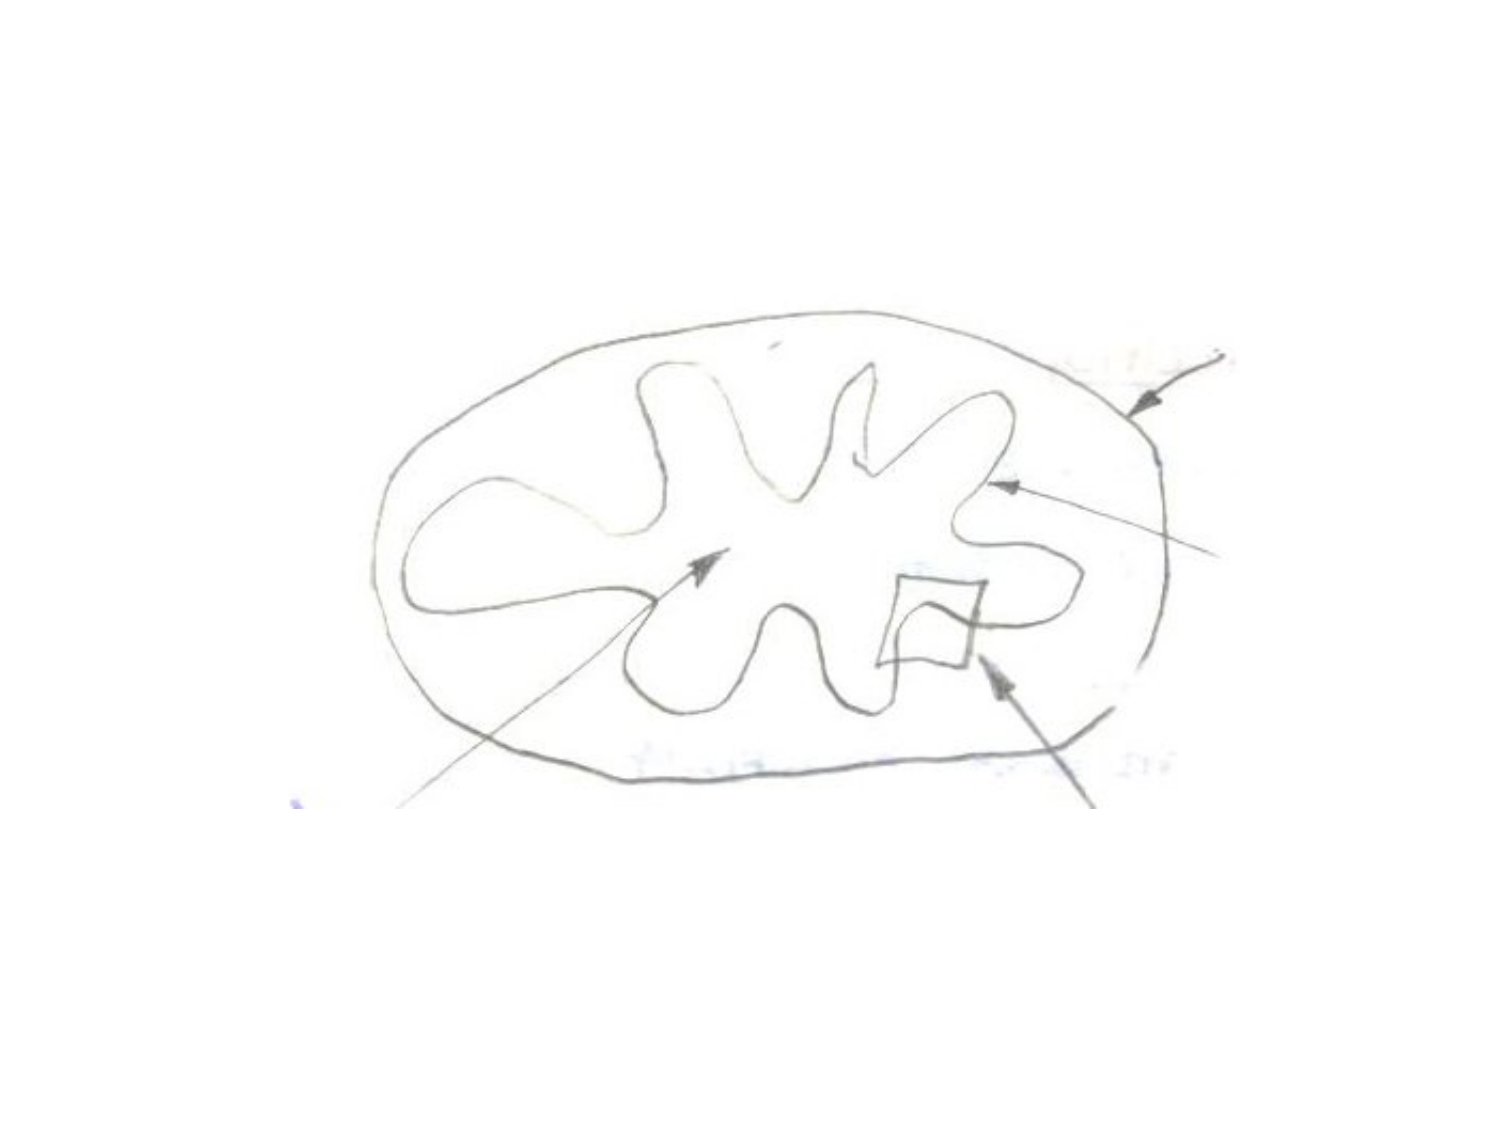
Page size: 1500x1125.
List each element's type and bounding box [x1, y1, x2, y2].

picture [289, 243, 1240, 810]
